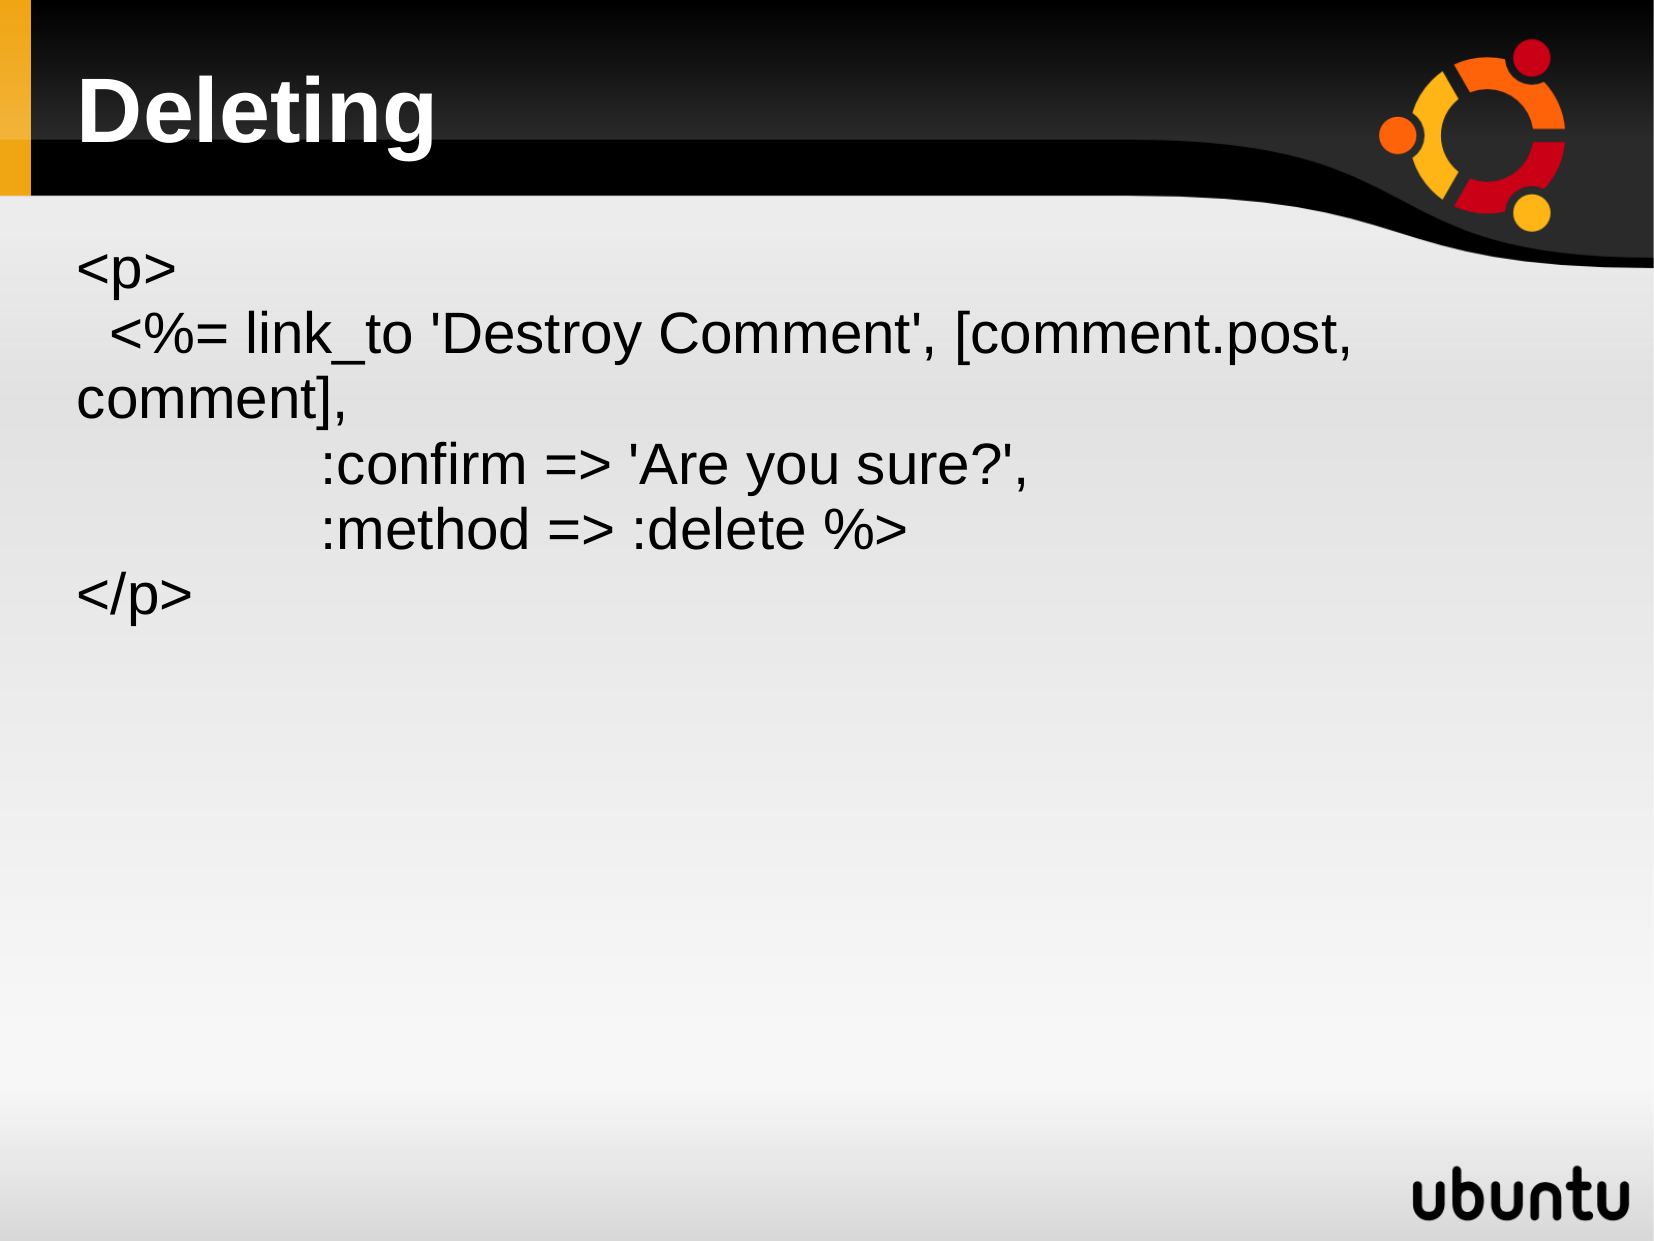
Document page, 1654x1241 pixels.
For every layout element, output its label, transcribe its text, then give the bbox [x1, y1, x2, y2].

title Deleting [76, 14, 1565, 207]
list <p> <%= link_to 'Destroy Comment', [comment.post, comment], :confirm => 'Are you sure?', :method => :delete %> </p> [76, 236, 1566, 1040]
picture [0, 0, 1654, 1241]
